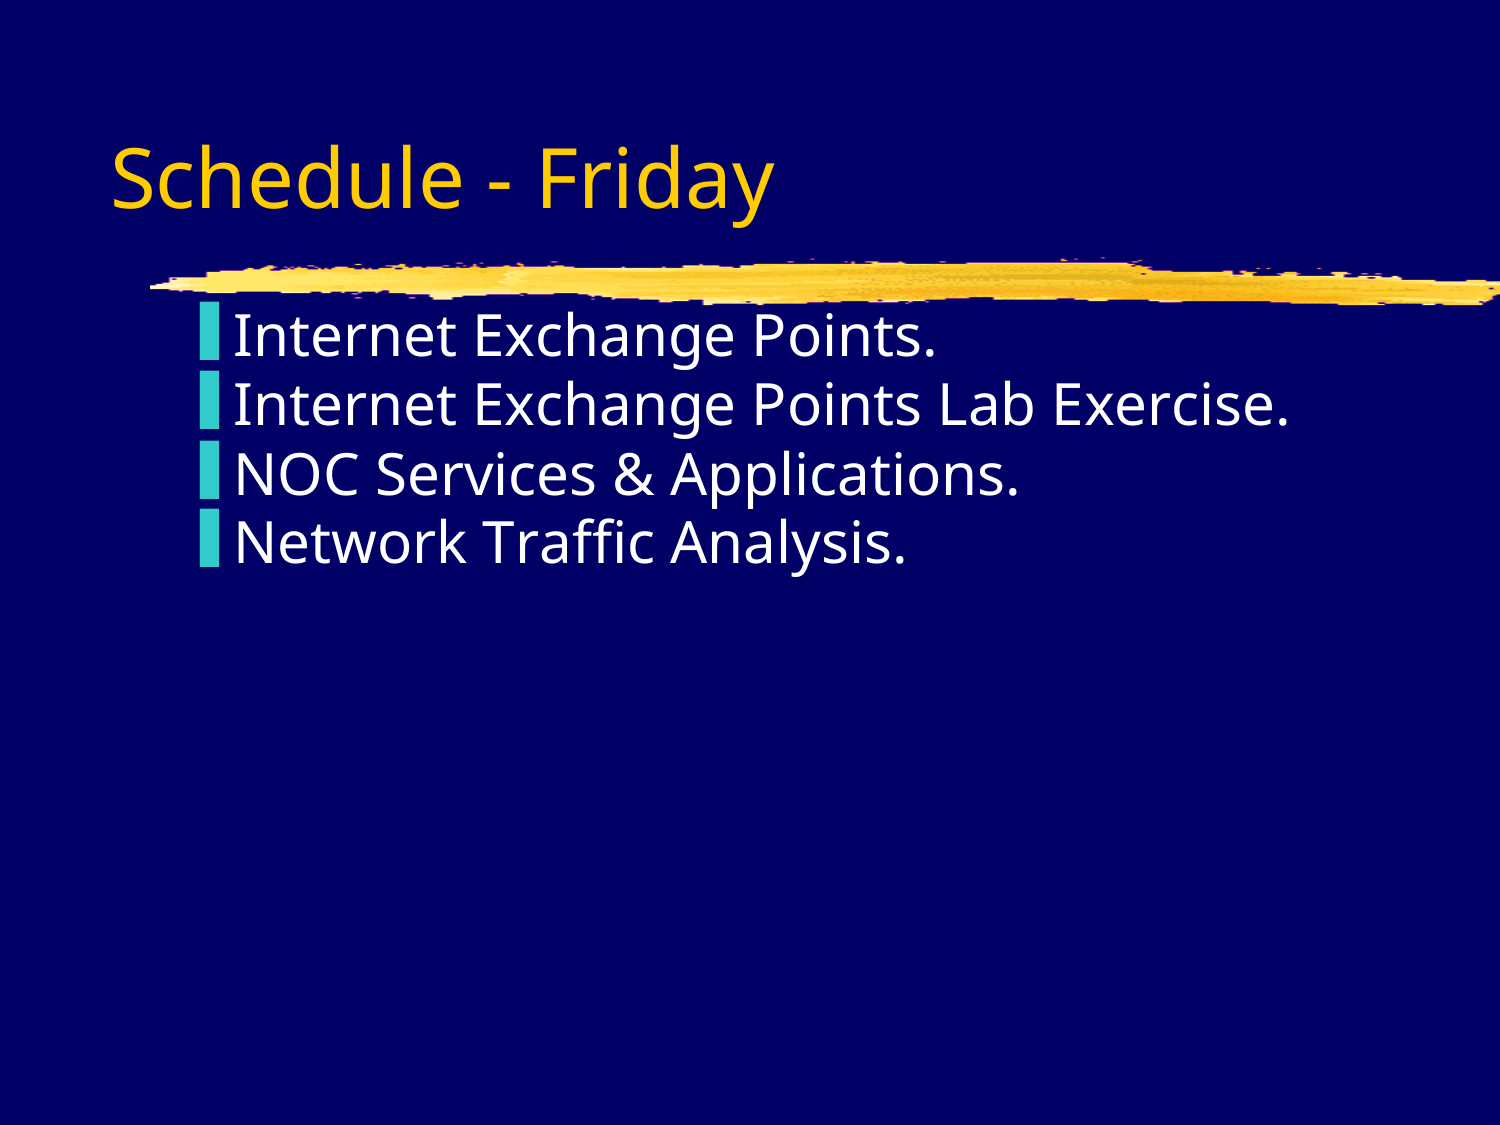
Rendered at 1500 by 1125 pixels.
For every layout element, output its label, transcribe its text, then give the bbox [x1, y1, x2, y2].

title Schedule - Friday [110, 78, 1391, 297]
list Internet Exchange Points. Internet Exchange Points Lab Exercise. NOC Services & Applications. Network Traffic Analysis. [110, 312, 1391, 1118]
picture [150, 252, 1500, 316]
